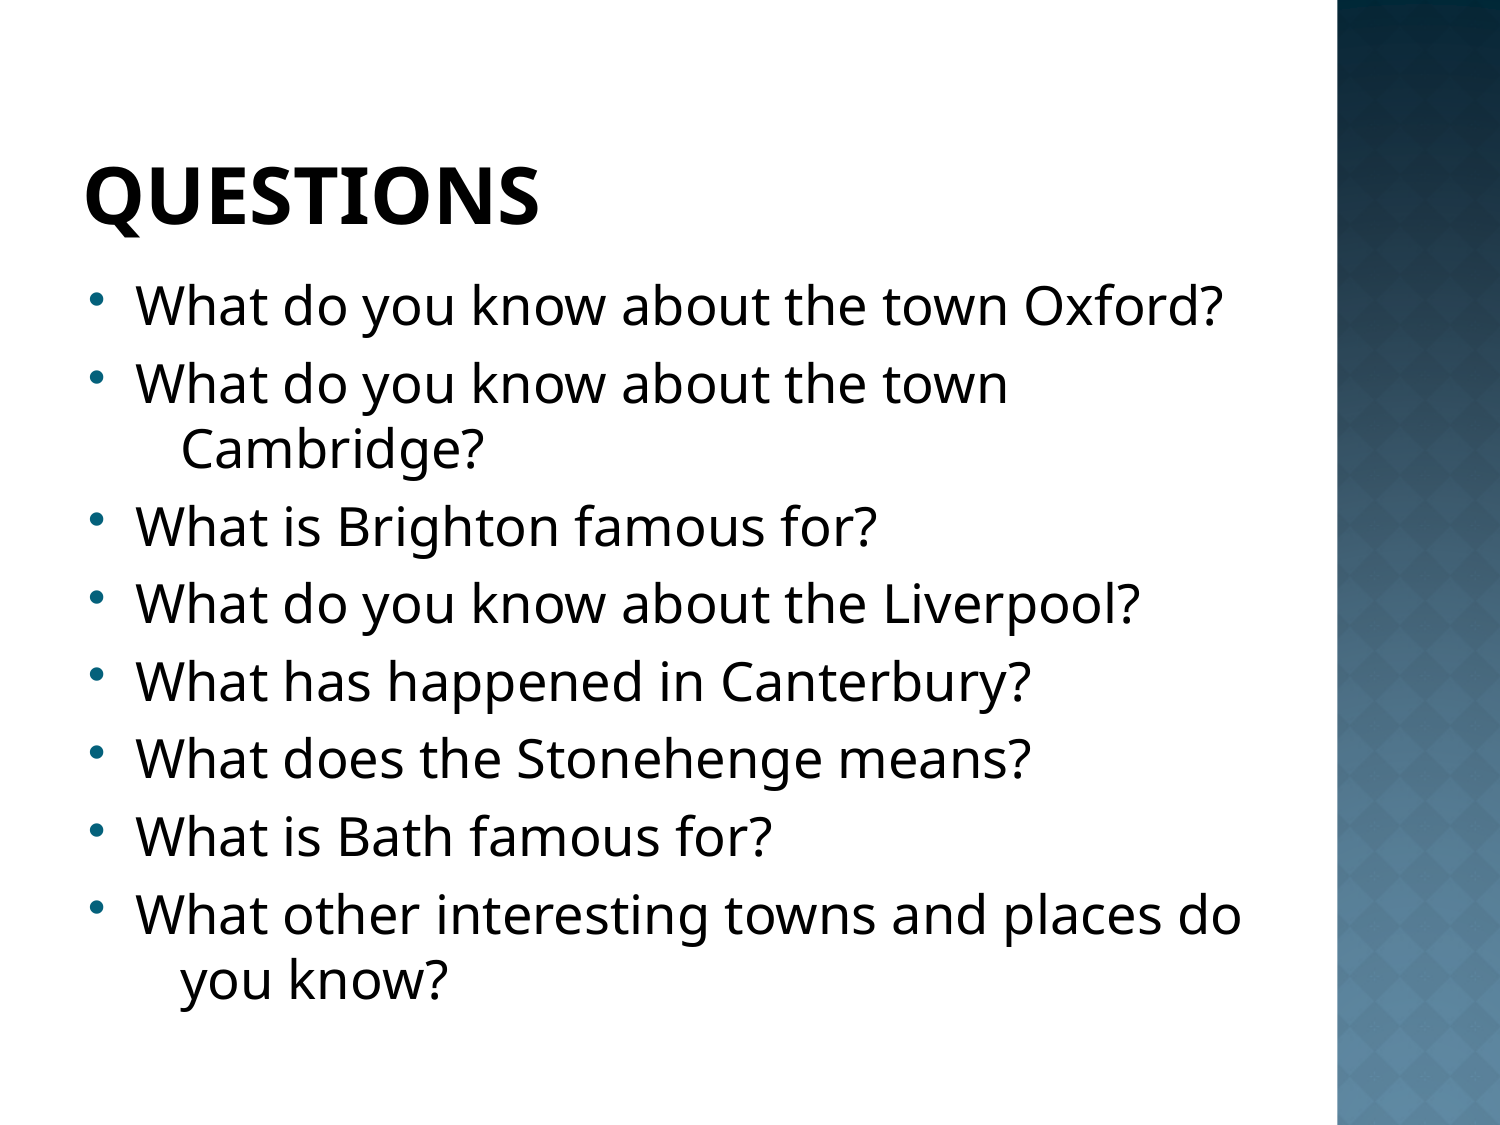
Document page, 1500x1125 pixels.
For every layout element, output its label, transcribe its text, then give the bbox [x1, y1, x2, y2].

list What do you know about the town Oxford? What do you know about the town Cambridge? What is Brighton famous for? What do you know about the Liverpool? What has happened in Canterbury? What does the Stonehenge means? What is Bath famous for? What other interesting towns and places do you know? [75, 264, 1263, 1060]
title QUESTIONS [75, 52, 1263, 240]
